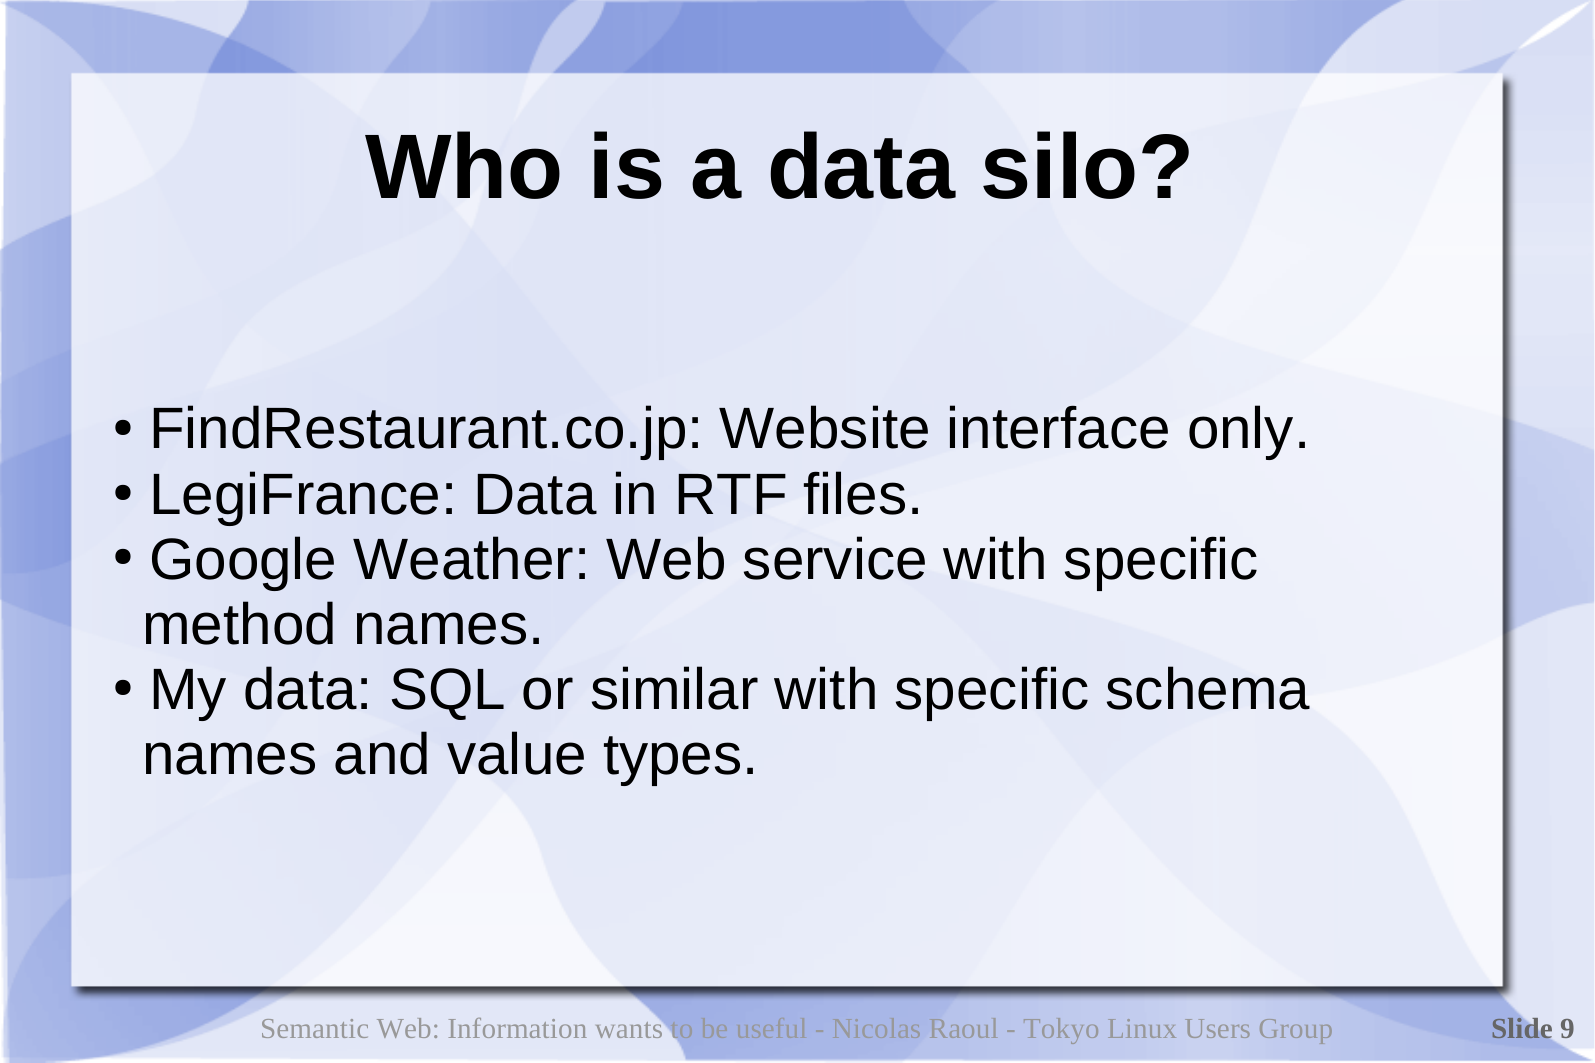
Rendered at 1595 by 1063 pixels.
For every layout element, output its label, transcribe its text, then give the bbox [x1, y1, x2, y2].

subtitle FindRestaurant.co.jp: Website interface only. LegiFrance: Data in RTF files. Google Weather: Web service with specific method names. My data: SQL or similar with specific schema names and value types. [112, 373, 1423, 809]
title Who is a data silo? [79, 85, 1481, 248]
picture [0, 0, 1595, 1063]
